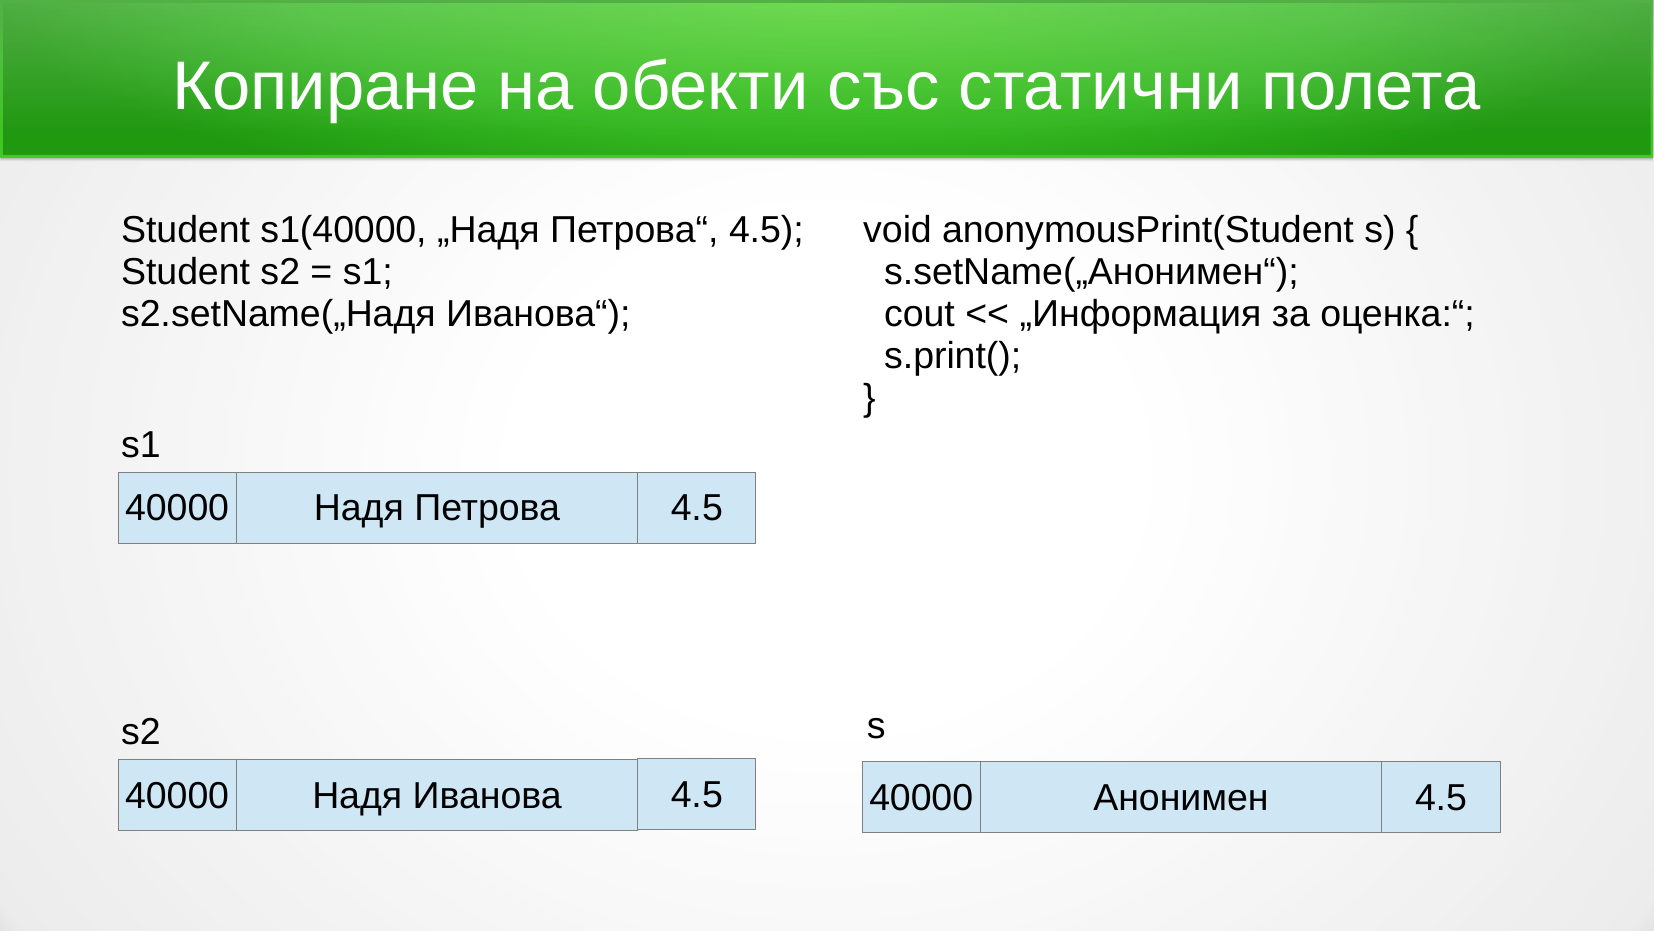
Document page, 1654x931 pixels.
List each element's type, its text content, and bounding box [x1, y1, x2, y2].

text_box 40000 [862, 761, 981, 833]
text_box 4.5 [637, 758, 756, 830]
text_box Надя Петрова [237, 472, 637, 544]
text_box void anonymousPrint(Student s) { s.setName(„Анонимен“); cout << „Информация за оценка:“; s.print(); } [848, 200, 1595, 426]
text_box Надя Иванова [237, 759, 638, 831]
text_box 40000 [118, 472, 237, 544]
text_box 40000 [118, 759, 237, 831]
text_box 4.5 [637, 472, 756, 544]
text_box s [852, 696, 901, 754]
text_box 4.5 [1381, 761, 1501, 833]
text_box Анонимен [981, 761, 1381, 833]
title Копиране на обекти със статични полета [82, 37, 1571, 135]
text_box s1 [106, 415, 176, 473]
text_box Student s1(40000, „Надя Петрова“, 4.5); Student s2 = s1; s2.setName(„Надя Иванова“); [106, 200, 820, 384]
text_box s2 [106, 702, 176, 760]
